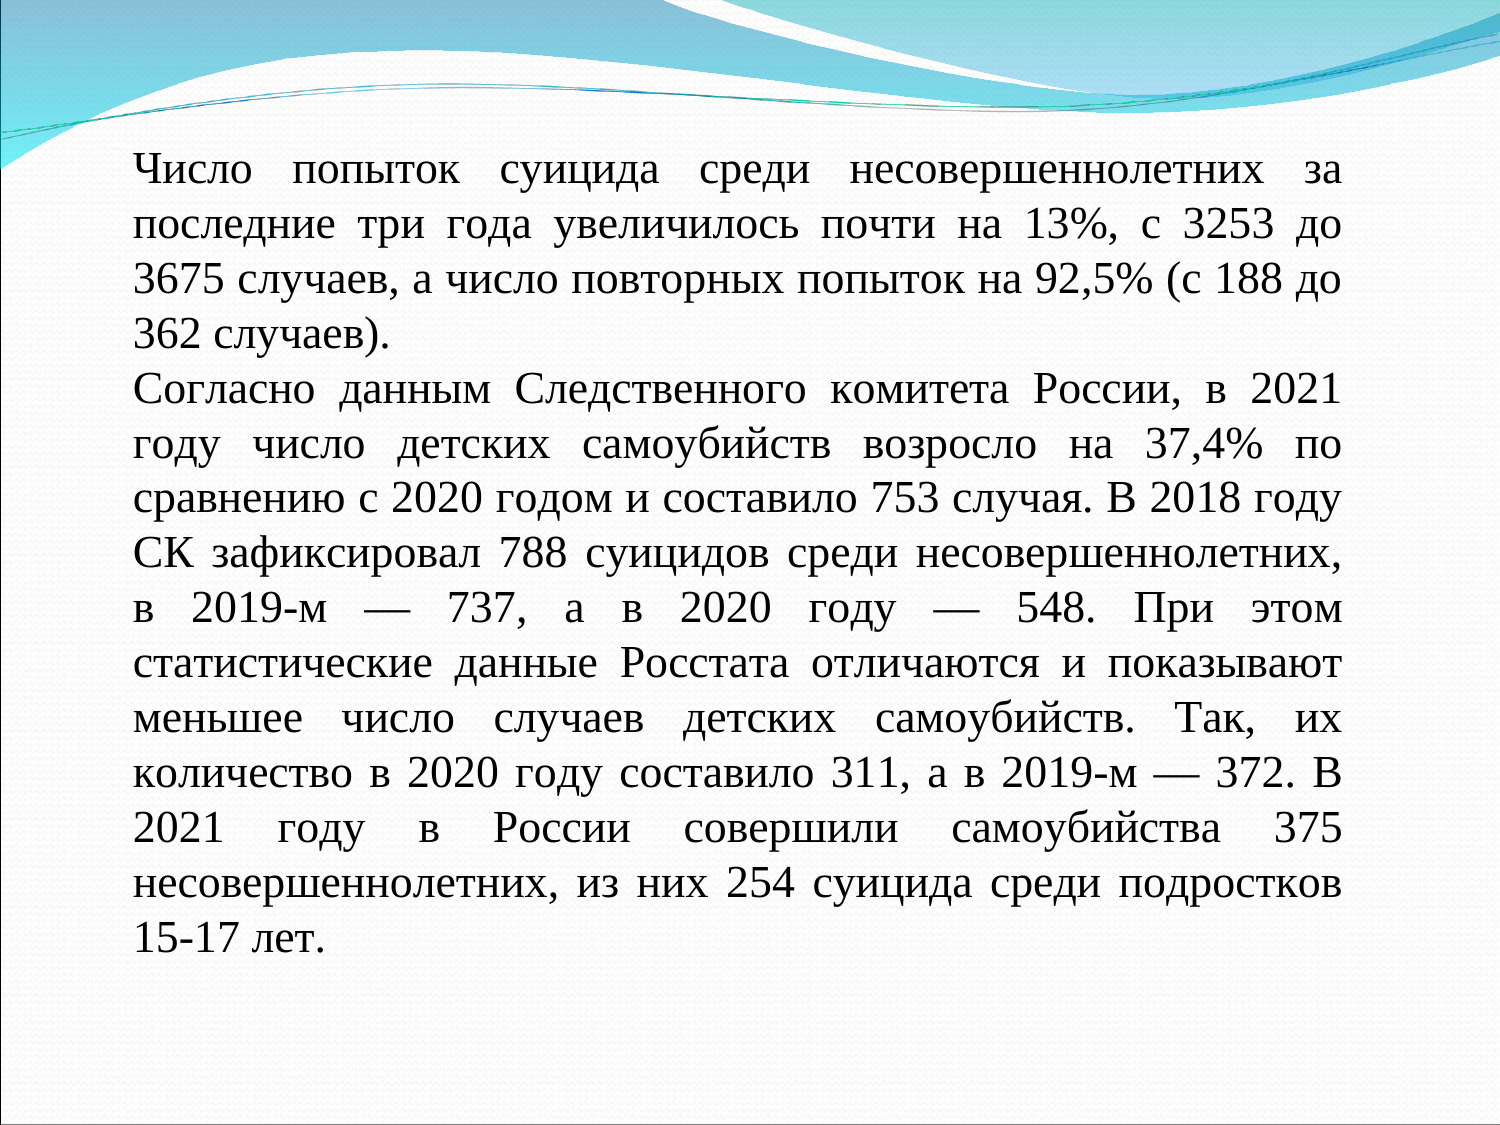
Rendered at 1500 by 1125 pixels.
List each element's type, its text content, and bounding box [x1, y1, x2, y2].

picture [0, 0, 1500, 1125]
text_box Число попыток суицида среди несовершеннолетних за последние три года увеличилось почти на 13%, с 3253 до 3675 случаев, а число повторных попыток на 92,5% (с 188 до 362 случаев). Согласно данным Следственного комитета России, в 2021 году число детских самоубийств возросло на 37,4% по сравнению с 2020 годом и составило 753 случая. В 2018 году СК зафиксировал 788 суицидов среди несовершеннолетних, в 2019-м — 737, а в 2020 году — 548. При этом статистические данные Росстата отличаются и показывают меньшее число случаев детских самоубийств. Так, их количество в 2020 году составило 311, а в 2019-м — 372. В 2021 году в России совершили самоубийства 375 несовершеннолетних, из них 254 суицида среди подростков 15-17 лет. [118, 129, 1359, 1125]
